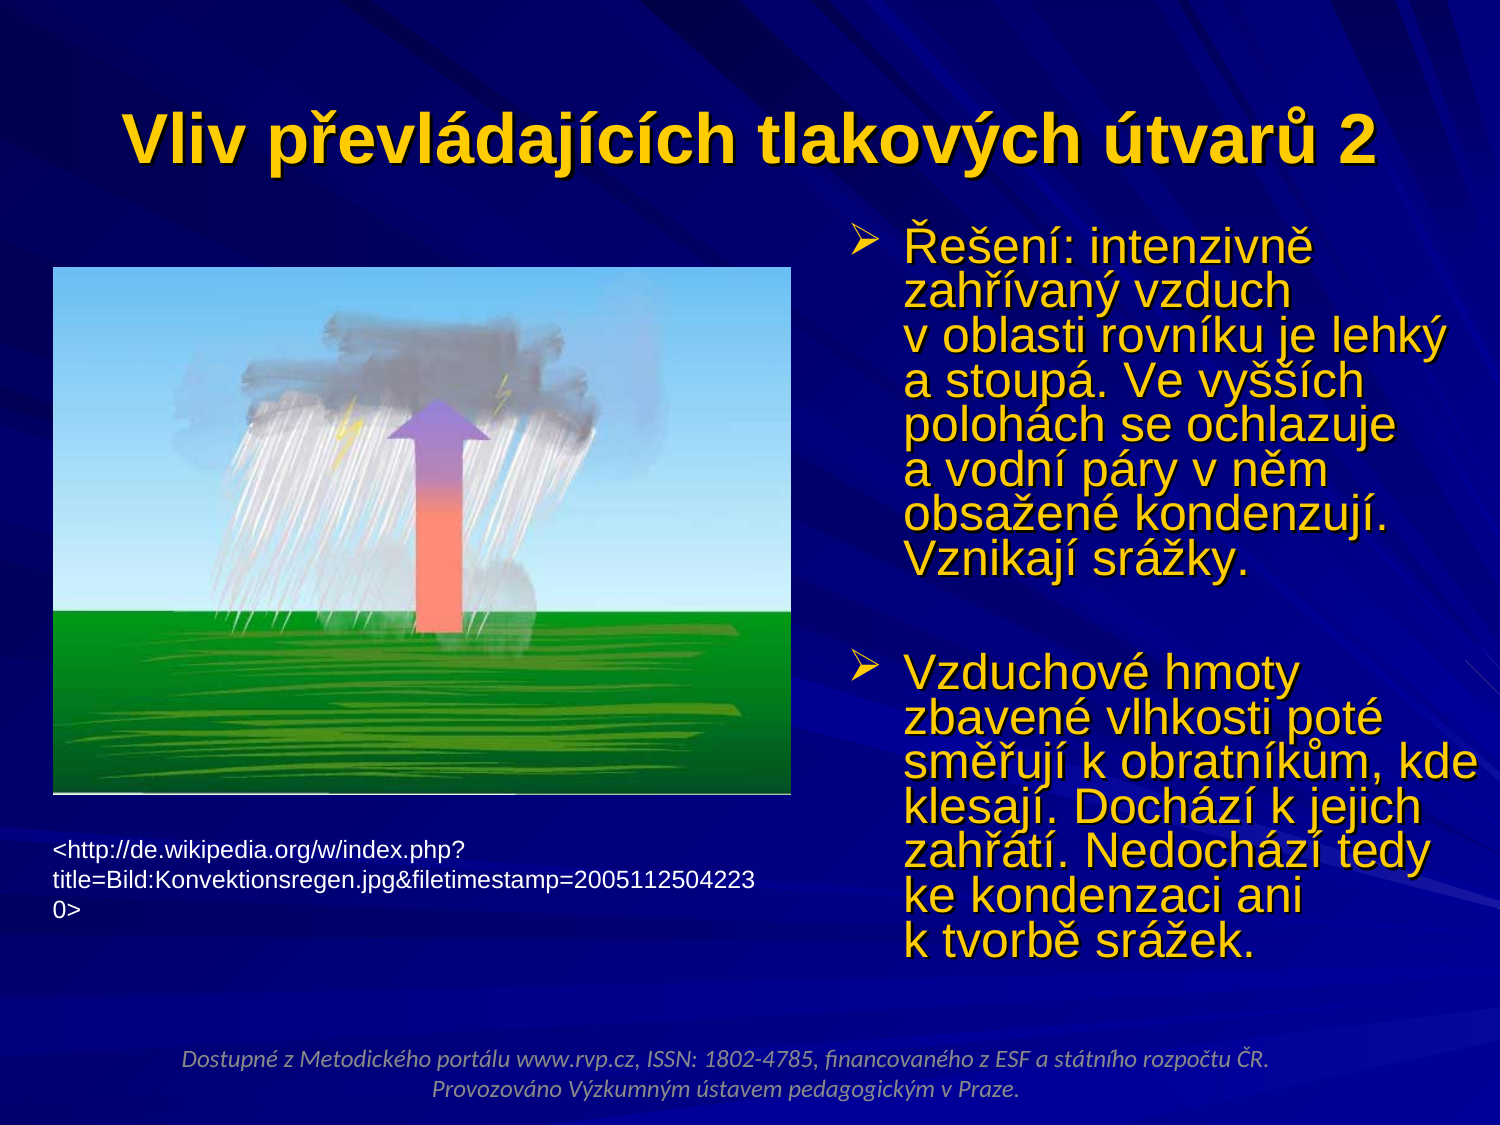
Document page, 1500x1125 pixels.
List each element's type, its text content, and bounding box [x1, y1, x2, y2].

list Řešení: intenzivně zahřívaný vzduch v oblasti rovníku je lehký a stoupá. Ve vyšších polohách se ochlazuje a vodní páry v něm obsažené kondenzují. Vznikají srážky. Vzduchové hmoty zbavené vlhkosti poté směřují k obratníkům, kde klesají. Dochází k jejich zahřátí. Nedochází tedy ke kondenzaci ani k tvorbě srážek. [832, 220, 1500, 1071]
text_box <http://de.wikipedia.org/w/index.php?title=Bild:Konvektionsregen.jpg&filetimestamp=20051125042230> [37, 825, 774, 931]
picture [53, 267, 791, 795]
title Vliv převládajících tlakových útvarů 2 [75, 45, 1426, 234]
text_box Dostupné z Metodického portálu www.rvp.cz, ISSN: 1802-4785, financovaného z ESF a státního rozpočtu ČR. Provozováno Výzkumným ústavem pedagogickým v Praze. [105, 1042, 1348, 1103]
